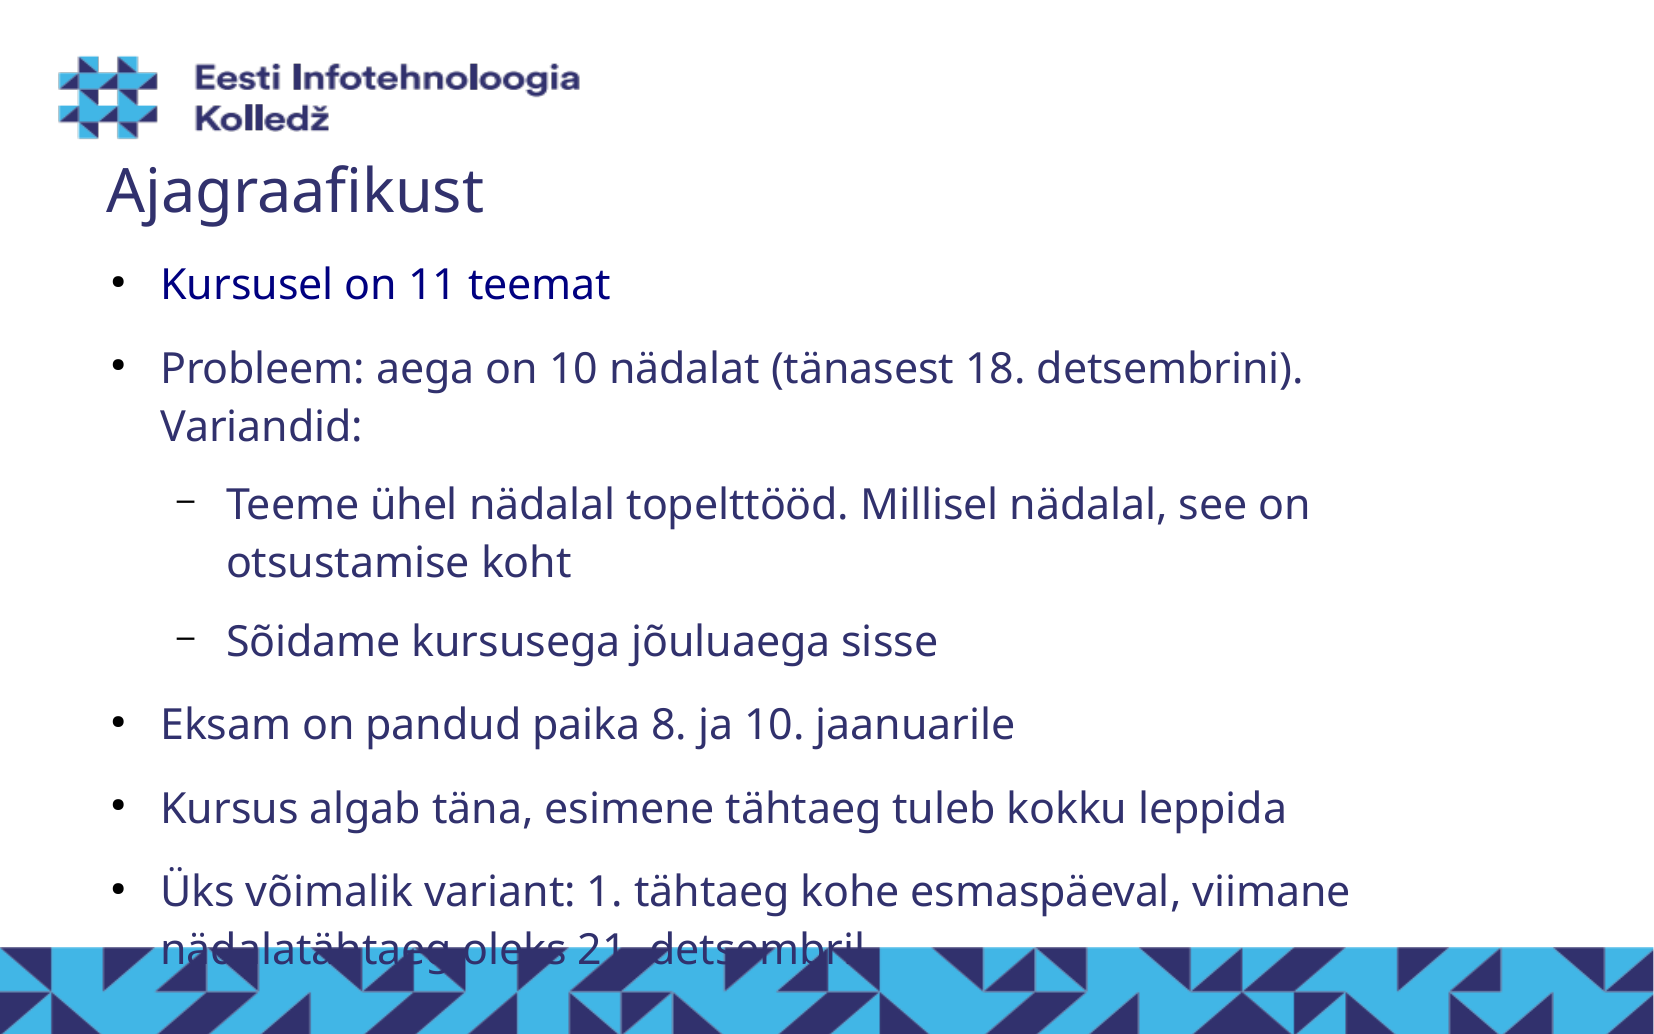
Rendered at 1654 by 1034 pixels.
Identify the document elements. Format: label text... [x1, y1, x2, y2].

list Kursusel on 11 teemat Probleem: aega on 10 nädalat (tänasest 18. detsembrini). Variandid: Teeme ühel nädalal topelttööd. Millisel nädalal, see on otsustamise koht Sõidame kursusega jõuluaega sisse Eksam on pandud paika 8. ja 10. jaanuarile Kursus algab täna, esimene tähtaeg tuleb kokku leppida Üks võimalik variant: 1. tähtaeg kohe esmaspäeval, viimane nädalatähtaeg oleks 21. detsembril [94, 253, 1506, 985]
title Ajagraafikust [106, 102, 1242, 253]
